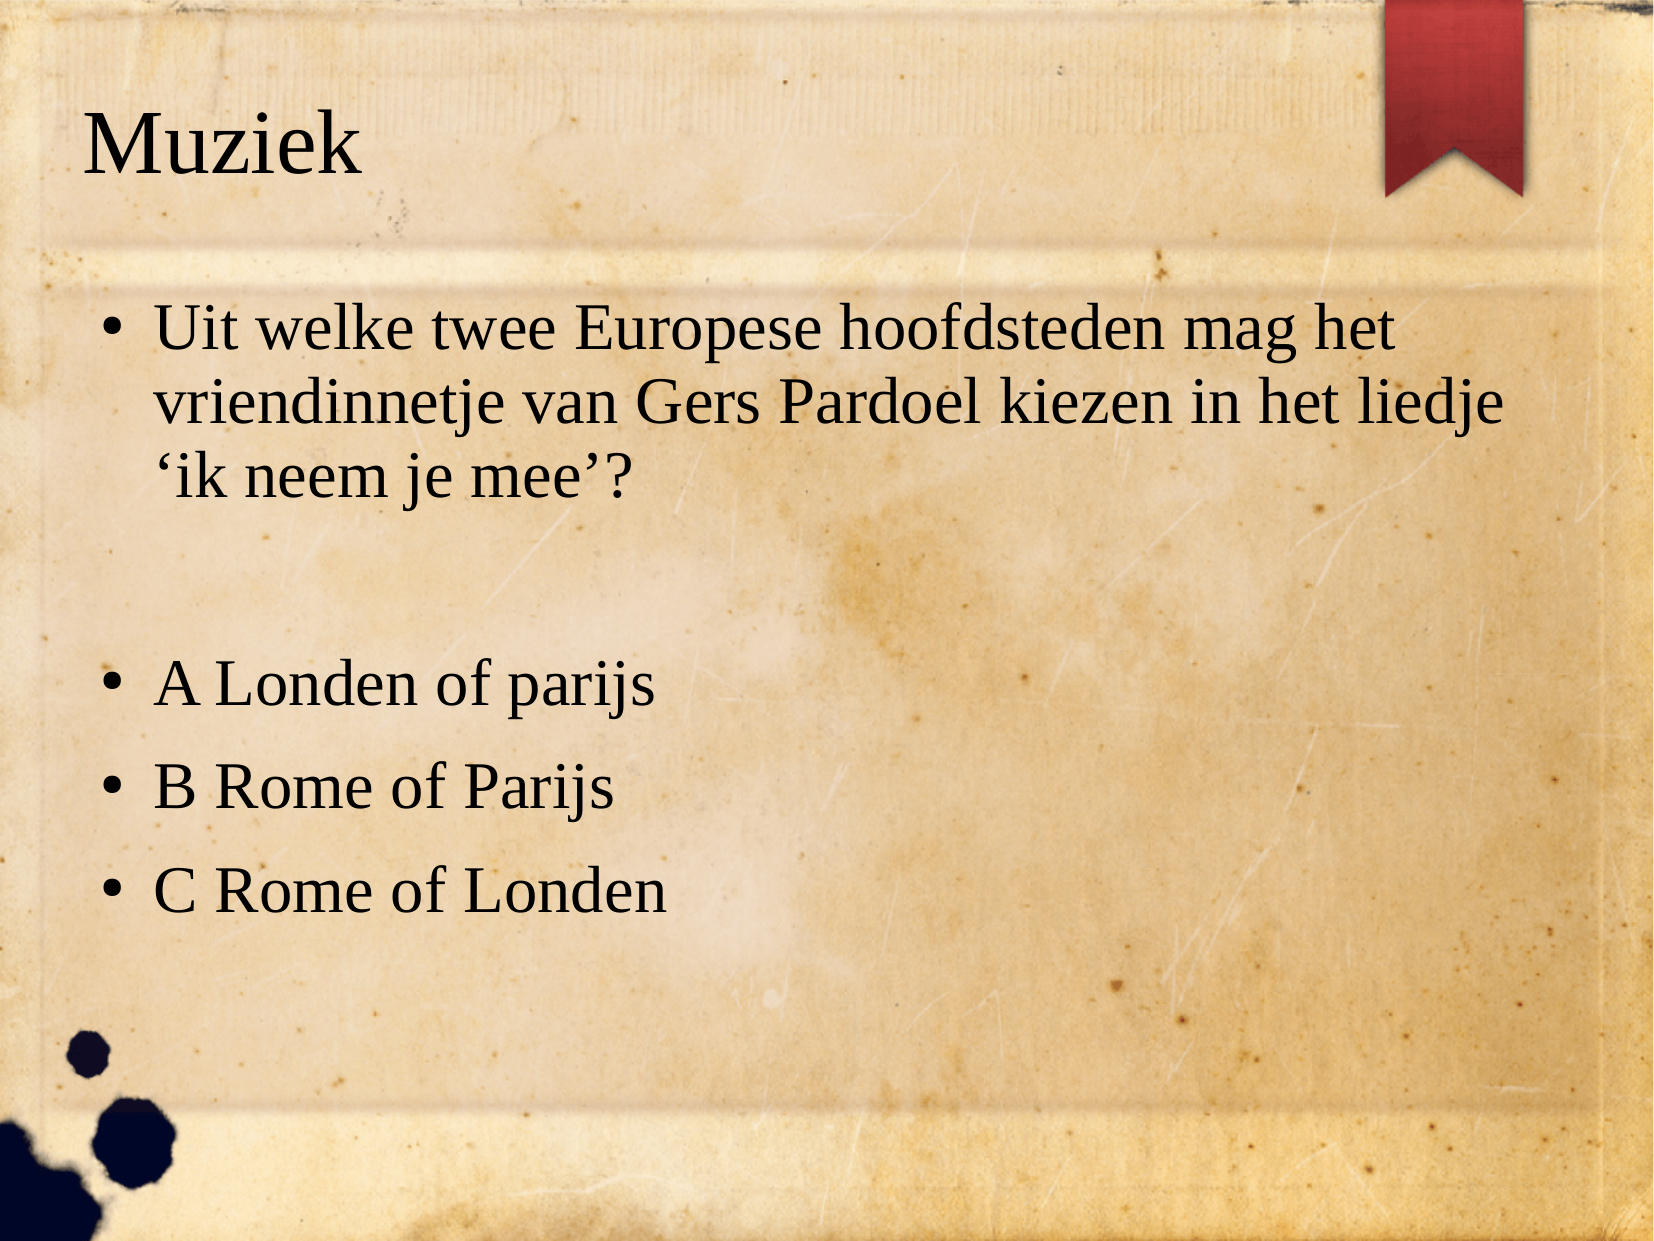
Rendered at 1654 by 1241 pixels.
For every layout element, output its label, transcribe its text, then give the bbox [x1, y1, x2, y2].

picture [0, 0, 1654, 1241]
list Uit welke twee Europese hoofdsteden mag het vriendinnetje van Gers Pardoel kiezen in het liedje ‘ik neem je mee’? A Londen of parijs B Rome of Parijs C Rome of Londen [82, 290, 1538, 1010]
title Muziek [82, 49, 1347, 237]
